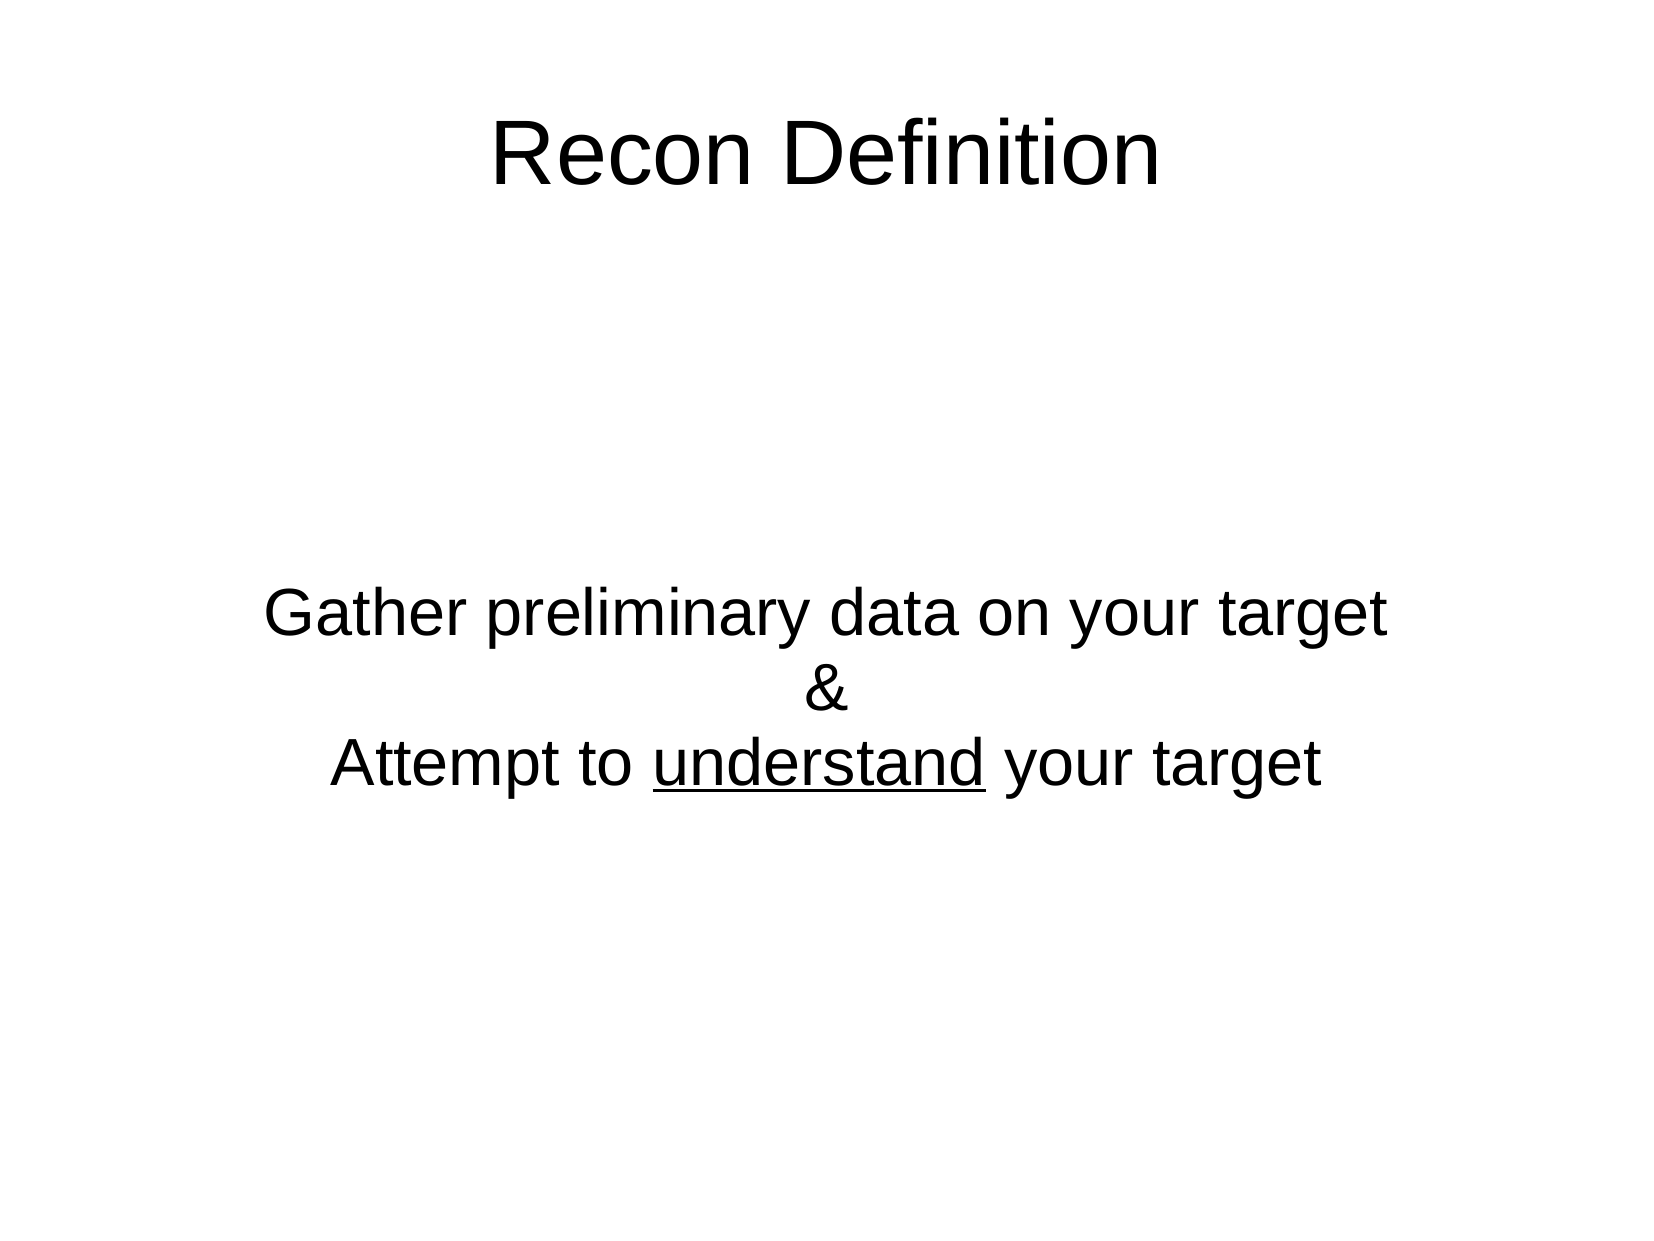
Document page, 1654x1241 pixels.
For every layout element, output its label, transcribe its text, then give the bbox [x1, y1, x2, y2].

subtitle Gather preliminary data on your target & Attempt to understand your target [82, 290, 1571, 1010]
title Recon Definition [82, 49, 1571, 257]
